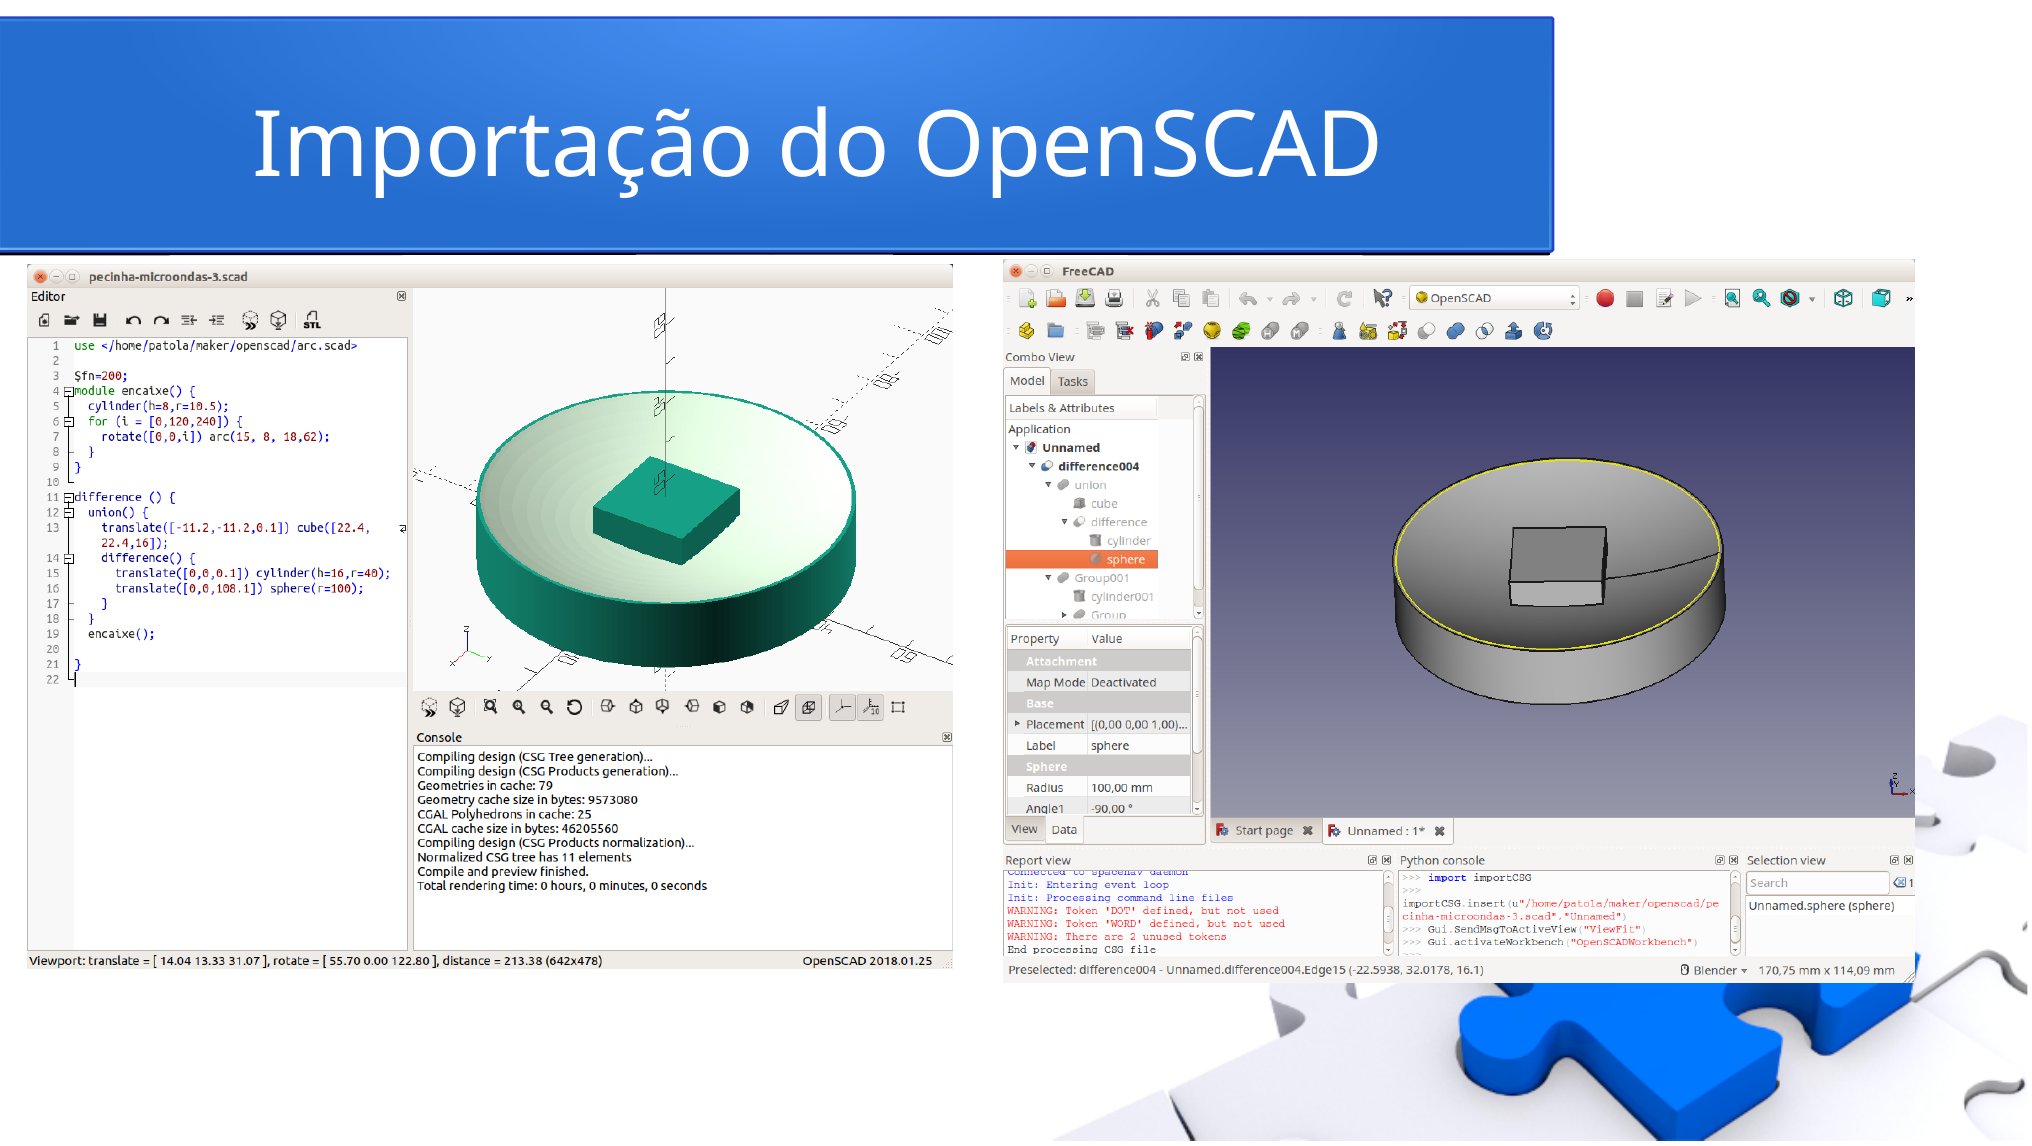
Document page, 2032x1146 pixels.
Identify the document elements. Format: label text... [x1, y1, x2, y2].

picture [1003, 259, 2028, 1141]
picture [27, 264, 953, 969]
title Importação do OpenSCAD [101, 45, 1536, 237]
